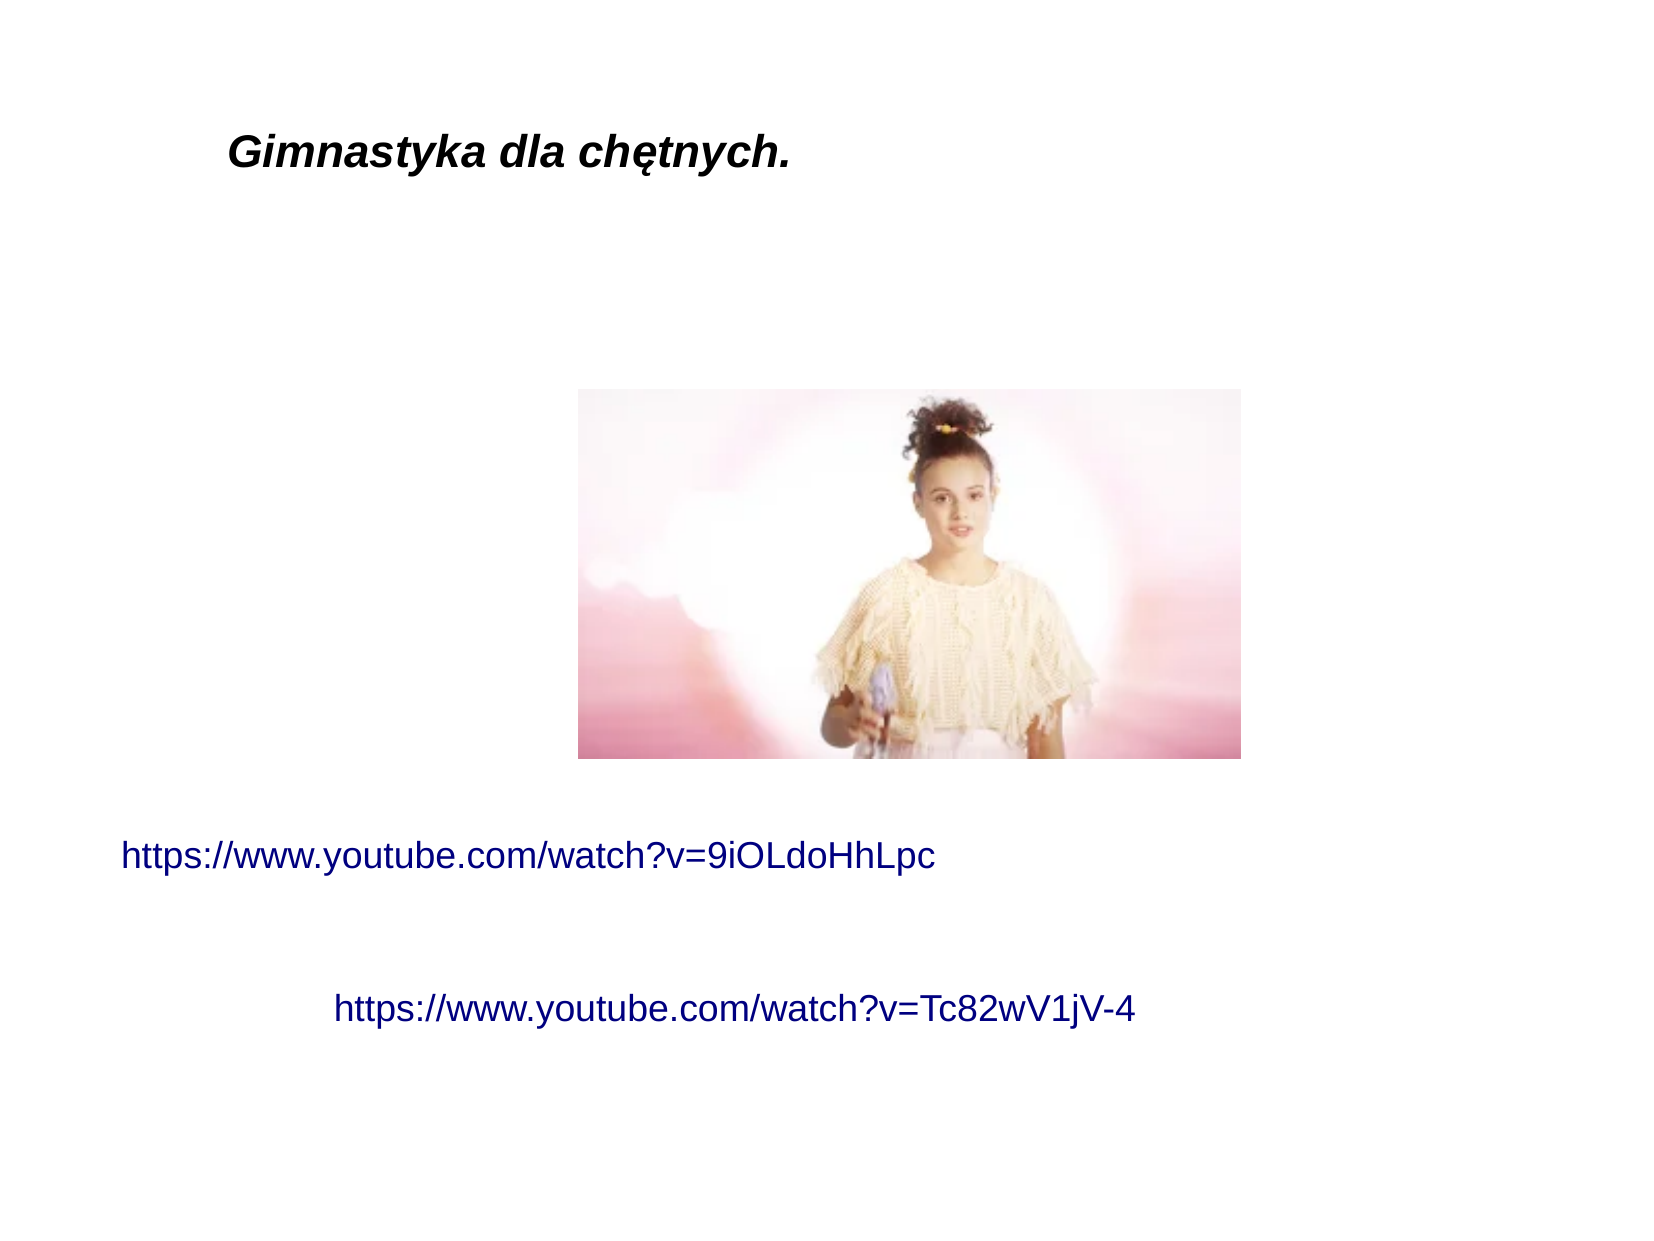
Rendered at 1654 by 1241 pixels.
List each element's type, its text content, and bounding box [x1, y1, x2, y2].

text_box Gimnastyka dla chętnych. [212, 118, 1312, 185]
text_box https://www.youtube.com/watch?v=Tc82wV1jV-4 [318, 980, 1340, 1052]
picture [578, 389, 1241, 759]
text_box https://www.youtube.com/watch?v=9iOLdoHhLpc [106, 826, 1130, 898]
